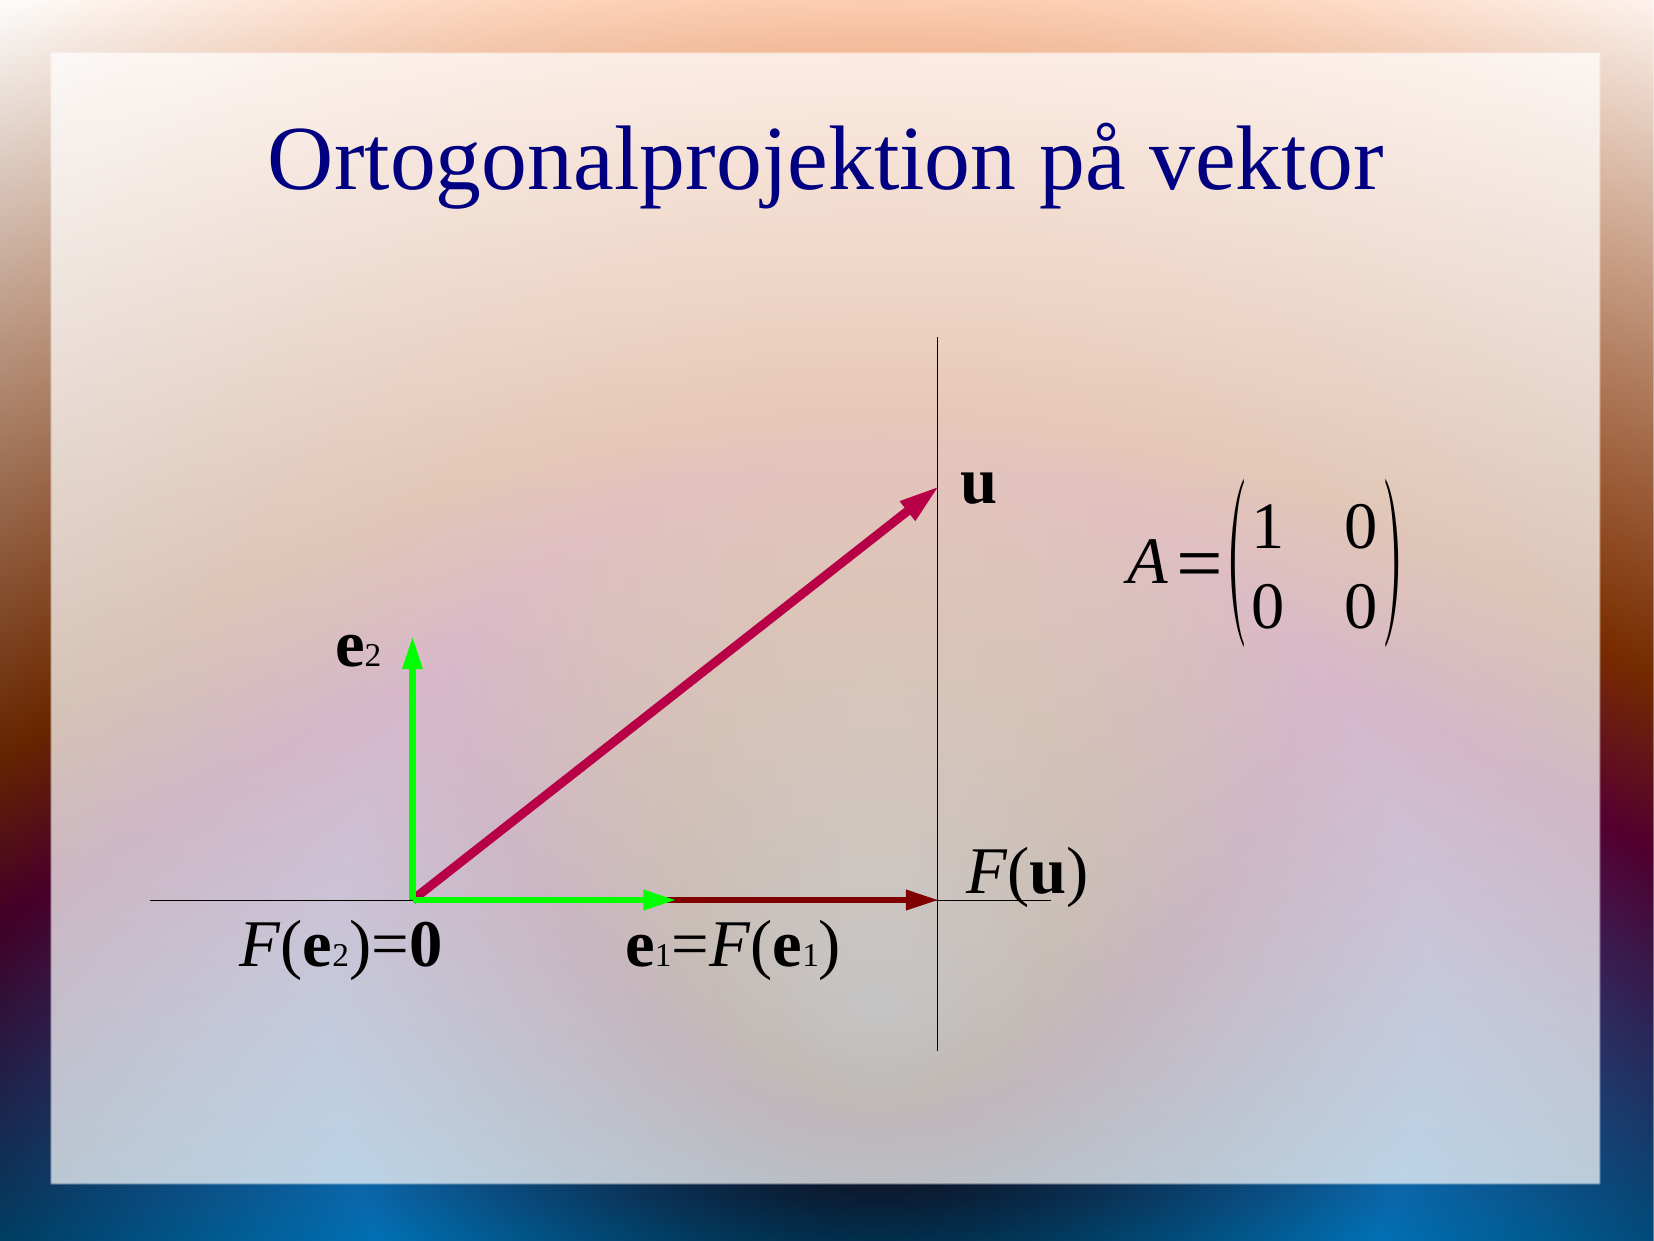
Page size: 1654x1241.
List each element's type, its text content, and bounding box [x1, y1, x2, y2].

chart [1115, 475, 1410, 651]
picture [0, 0, 1654, 1241]
title Ortogonalprojektion på vektor [82, 55, 1571, 263]
text_box e1=F(e1) [603, 900, 863, 989]
text_box F(e2)=0 [225, 900, 458, 989]
text_box u [945, 436, 1013, 526]
text_box F(u) [952, 826, 1105, 916]
text_box e2 [303, 600, 413, 689]
